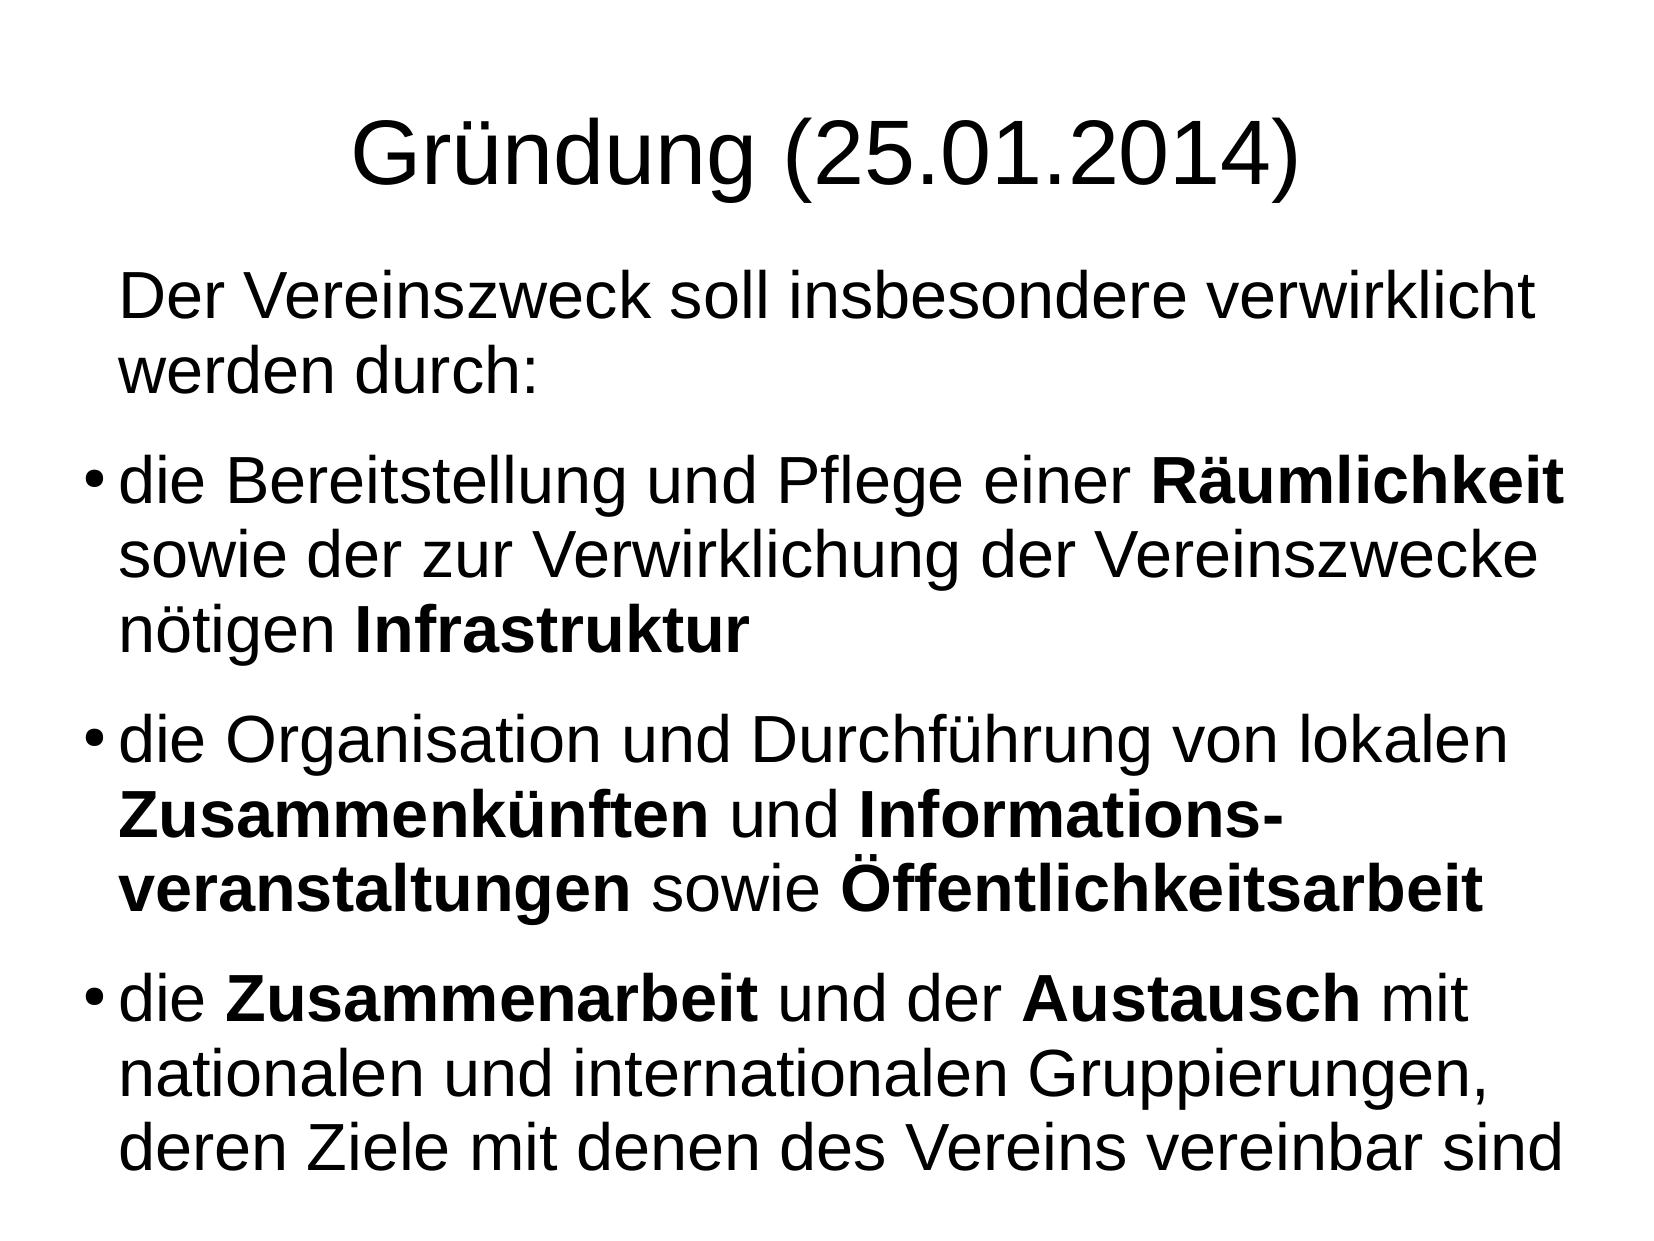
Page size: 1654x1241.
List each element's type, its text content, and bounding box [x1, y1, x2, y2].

title Gründung (25.01.2014) [82, 49, 1571, 257]
text_box Der Vereinszweck soll insbesondere verwirklicht werden durch: die Bereitstellung und Pflege einer Räumlichkeit sowie der zur Verwirklichung der Vereinszwecke nötigen Infrastruktur die Organisation und Durchführung von lokalen Zusammenkünften und Informations-veranstaltungen sowie Öffentlichkeitsarbeit die Zusammenarbeit und der Austausch mit nationalen und internationalen Gruppierungen, deren Ziele mit denen des Vereins vereinbar sind [82, 258, 1606, 1186]
